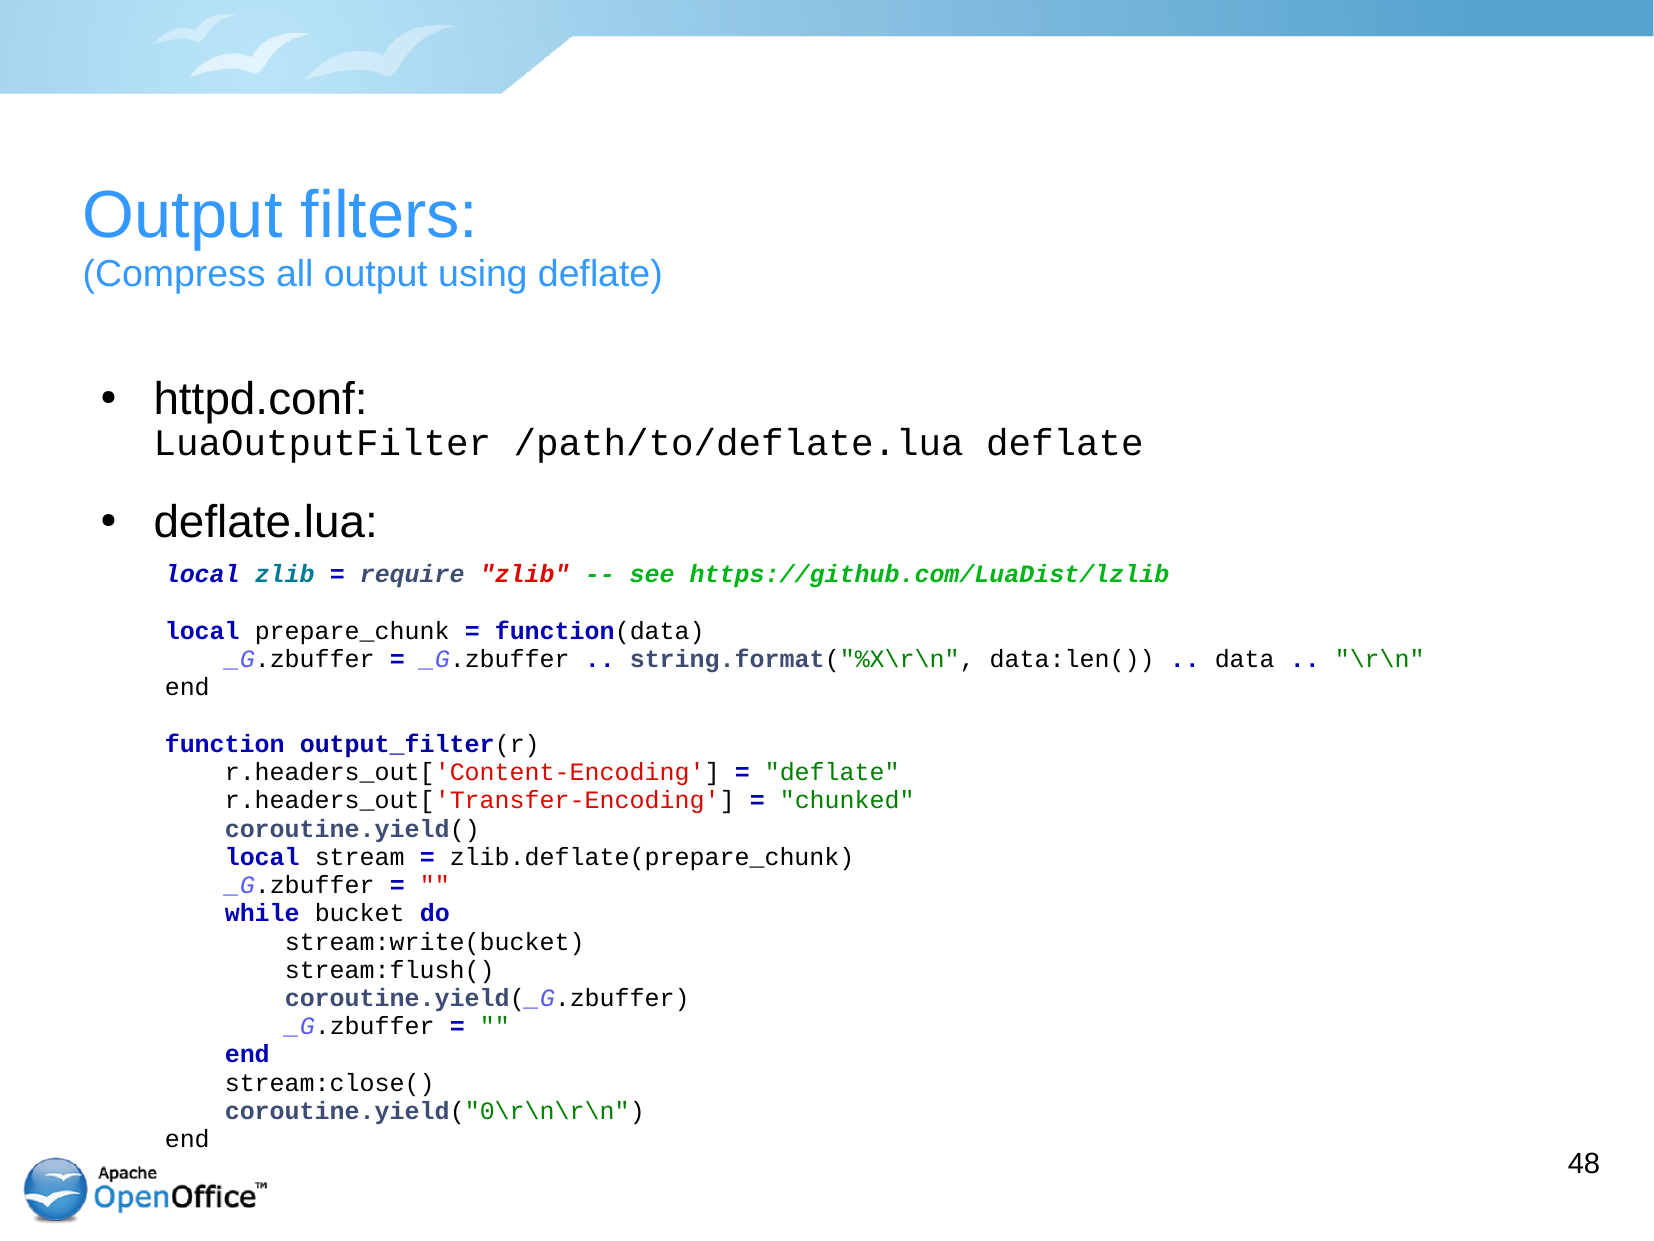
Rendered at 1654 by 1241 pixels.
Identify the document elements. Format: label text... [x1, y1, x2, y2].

title Output filters: (Compress all output using deflate) [82, 132, 1571, 340]
picture [0, 0, 1654, 1241]
list httpd.conf: LuaOutputFilter /path/to/deflate.lua deflate deflate.lua: [82, 372, 1571, 1093]
text_box local zlib = require "zlib" -- see https://github.com/LuaDist/lzlib local prepare_chunk = function(data) _G.zbuffer = _G.zbuffer .. string.format("%X\r\n", data:len()) .. data .. "\r\n" end function output_filter(r) r.headers_out['Content-Encoding'] = "deflate" r.headers_out['Transfer-Encoding'] = "chunked" coroutine.yield() local stream = zlib.deflate(prepare_chunk) _G.zbuffer = "" while bucket do stream:write(bucket) stream:flush() coroutine.yield(_G.zbuffer) _G.zbuffer = "" end stream:close() coroutine.yield("0\r\n\r\n") end [150, 554, 1440, 1191]
